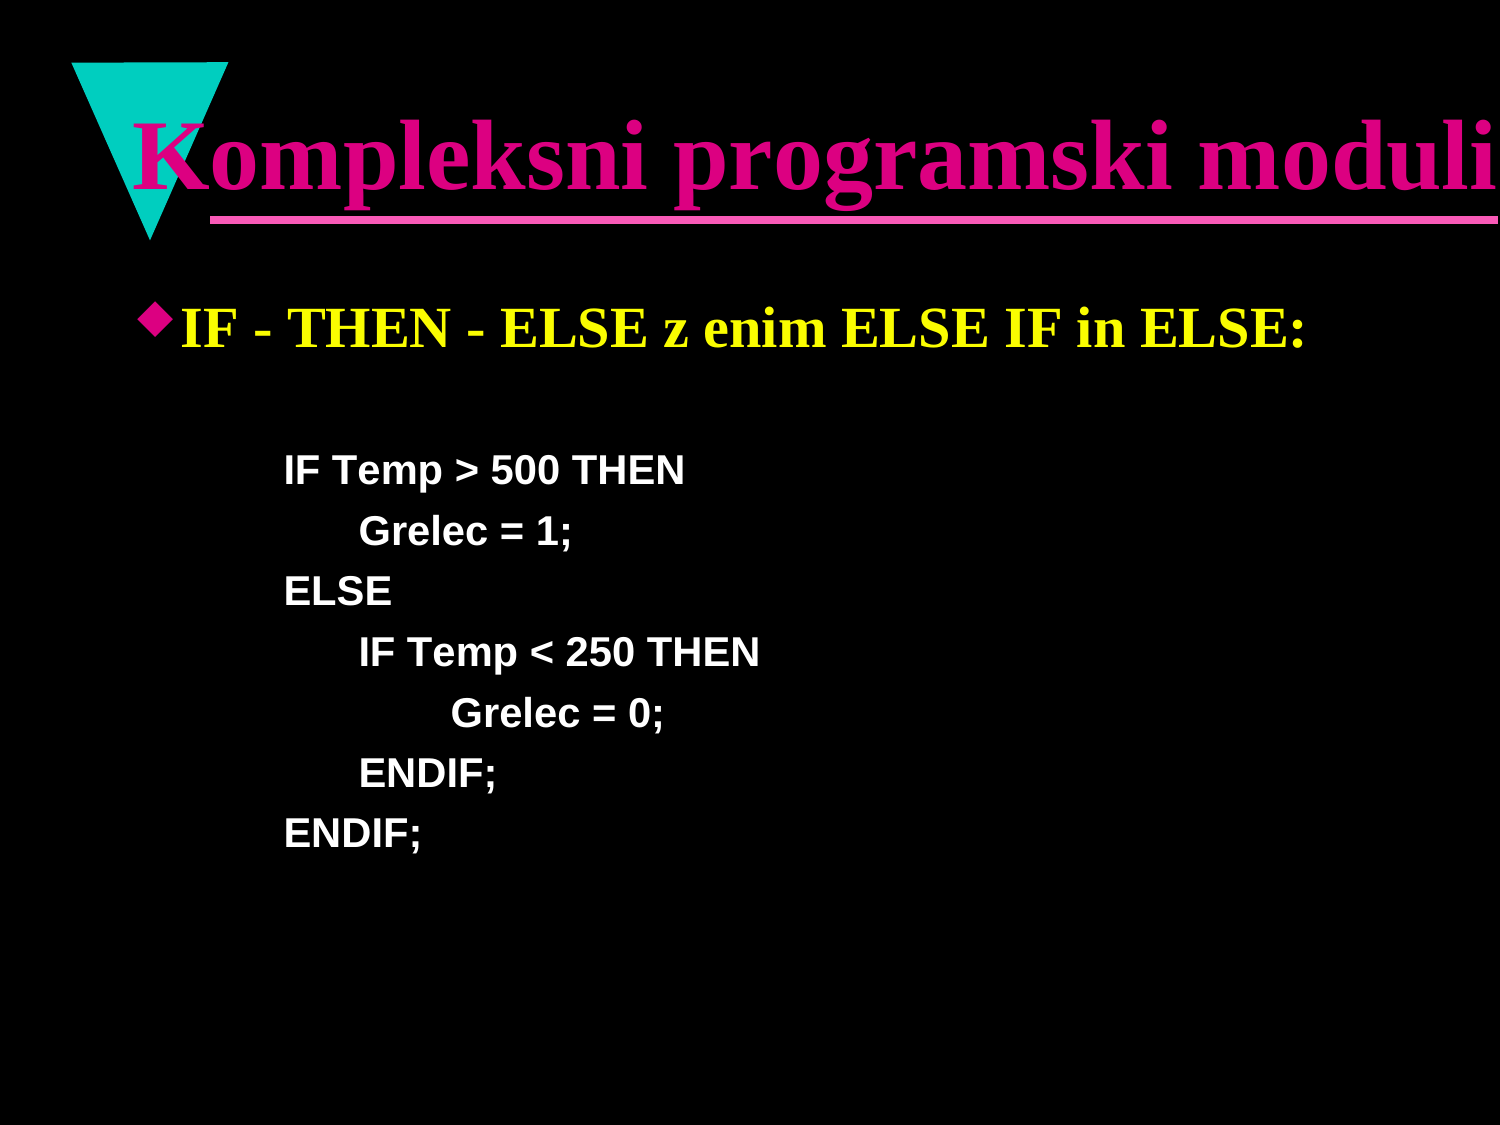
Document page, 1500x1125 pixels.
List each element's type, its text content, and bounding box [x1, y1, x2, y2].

title Kompleksni programski moduli [117, 63, 1500, 251]
list IF - THEN - ELSE z enim ELSE IF in ELSE: IF Temp > 500 THEN Grelec = 1; ELSE IF Temp < 250 THEN Grelec = 0; ENDIF; ENDIF; [118, 289, 1450, 965]
